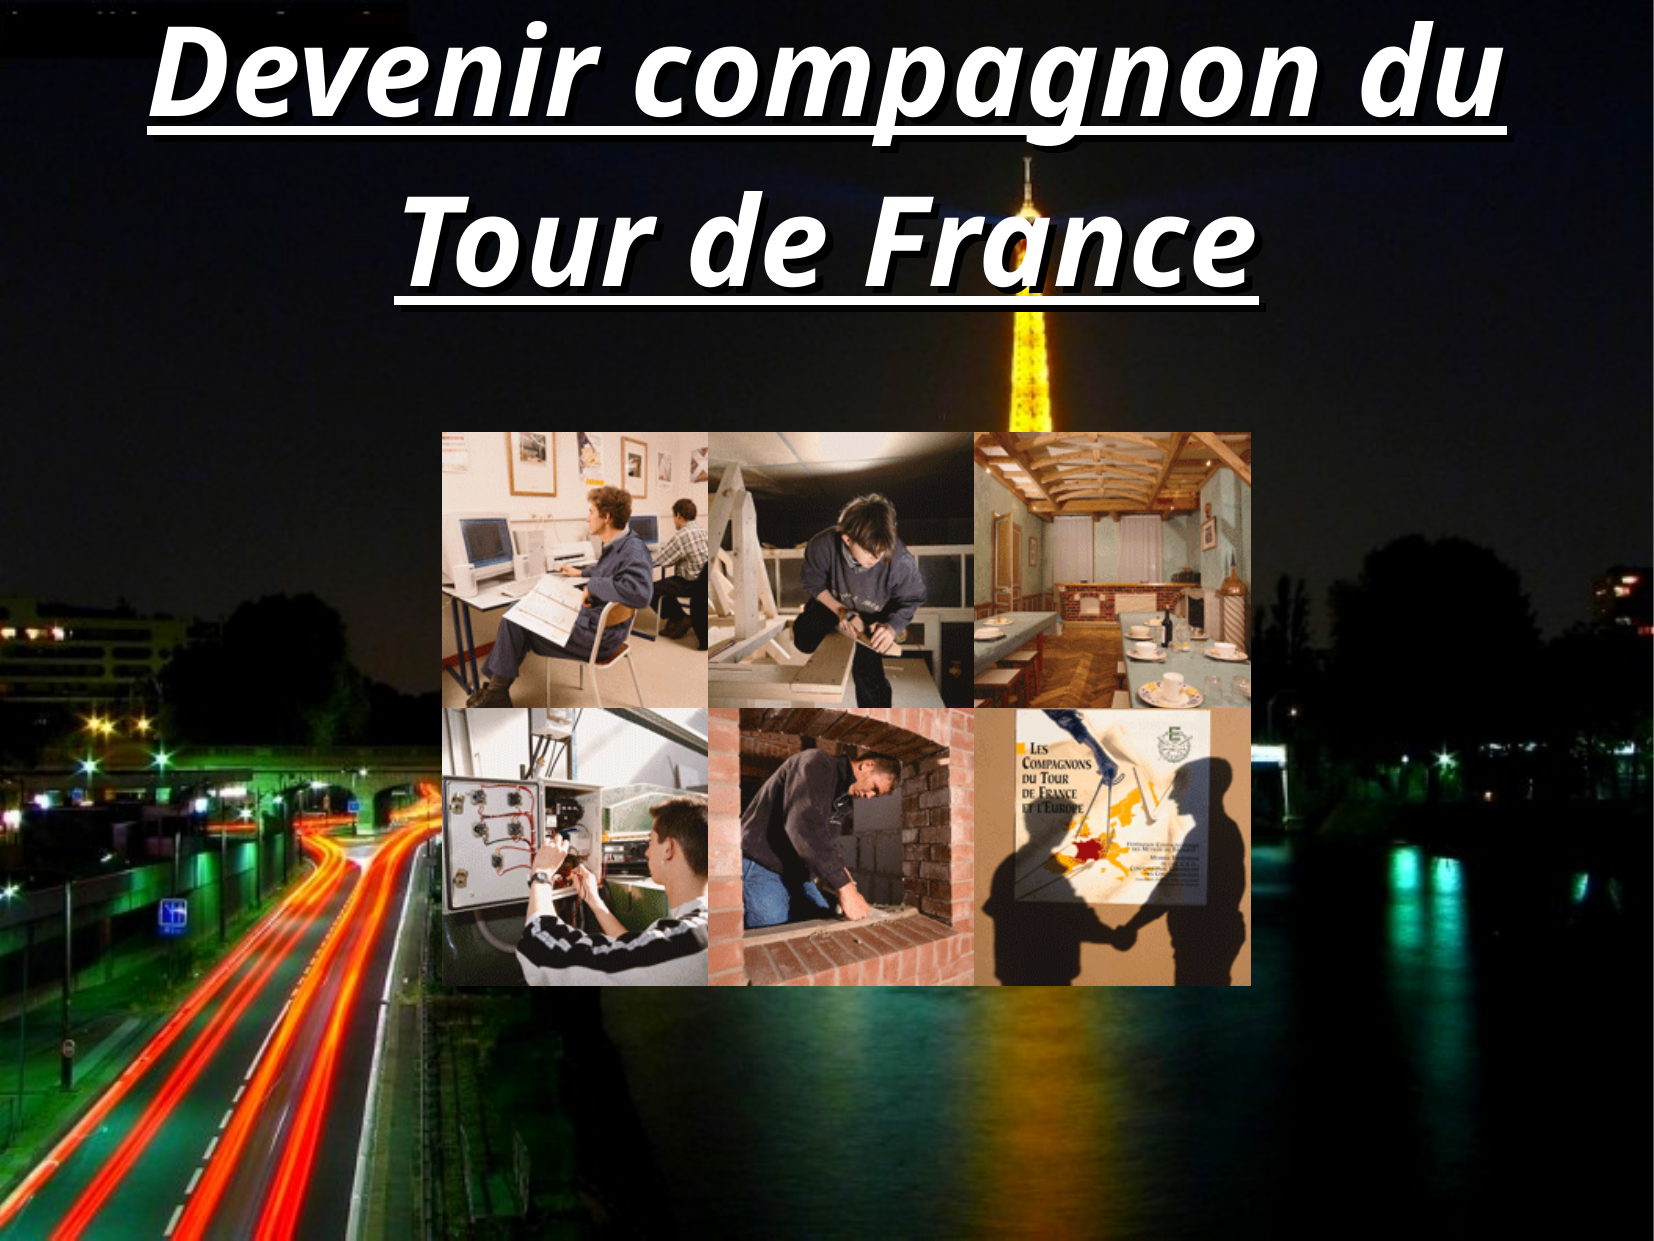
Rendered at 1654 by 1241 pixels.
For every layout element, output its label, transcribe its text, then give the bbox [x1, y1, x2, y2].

picture [0, 0, 1654, 1241]
title Devenir compagnon du Tour de France [82, 0, 1571, 314]
chart [383, 413, 1359, 1034]
